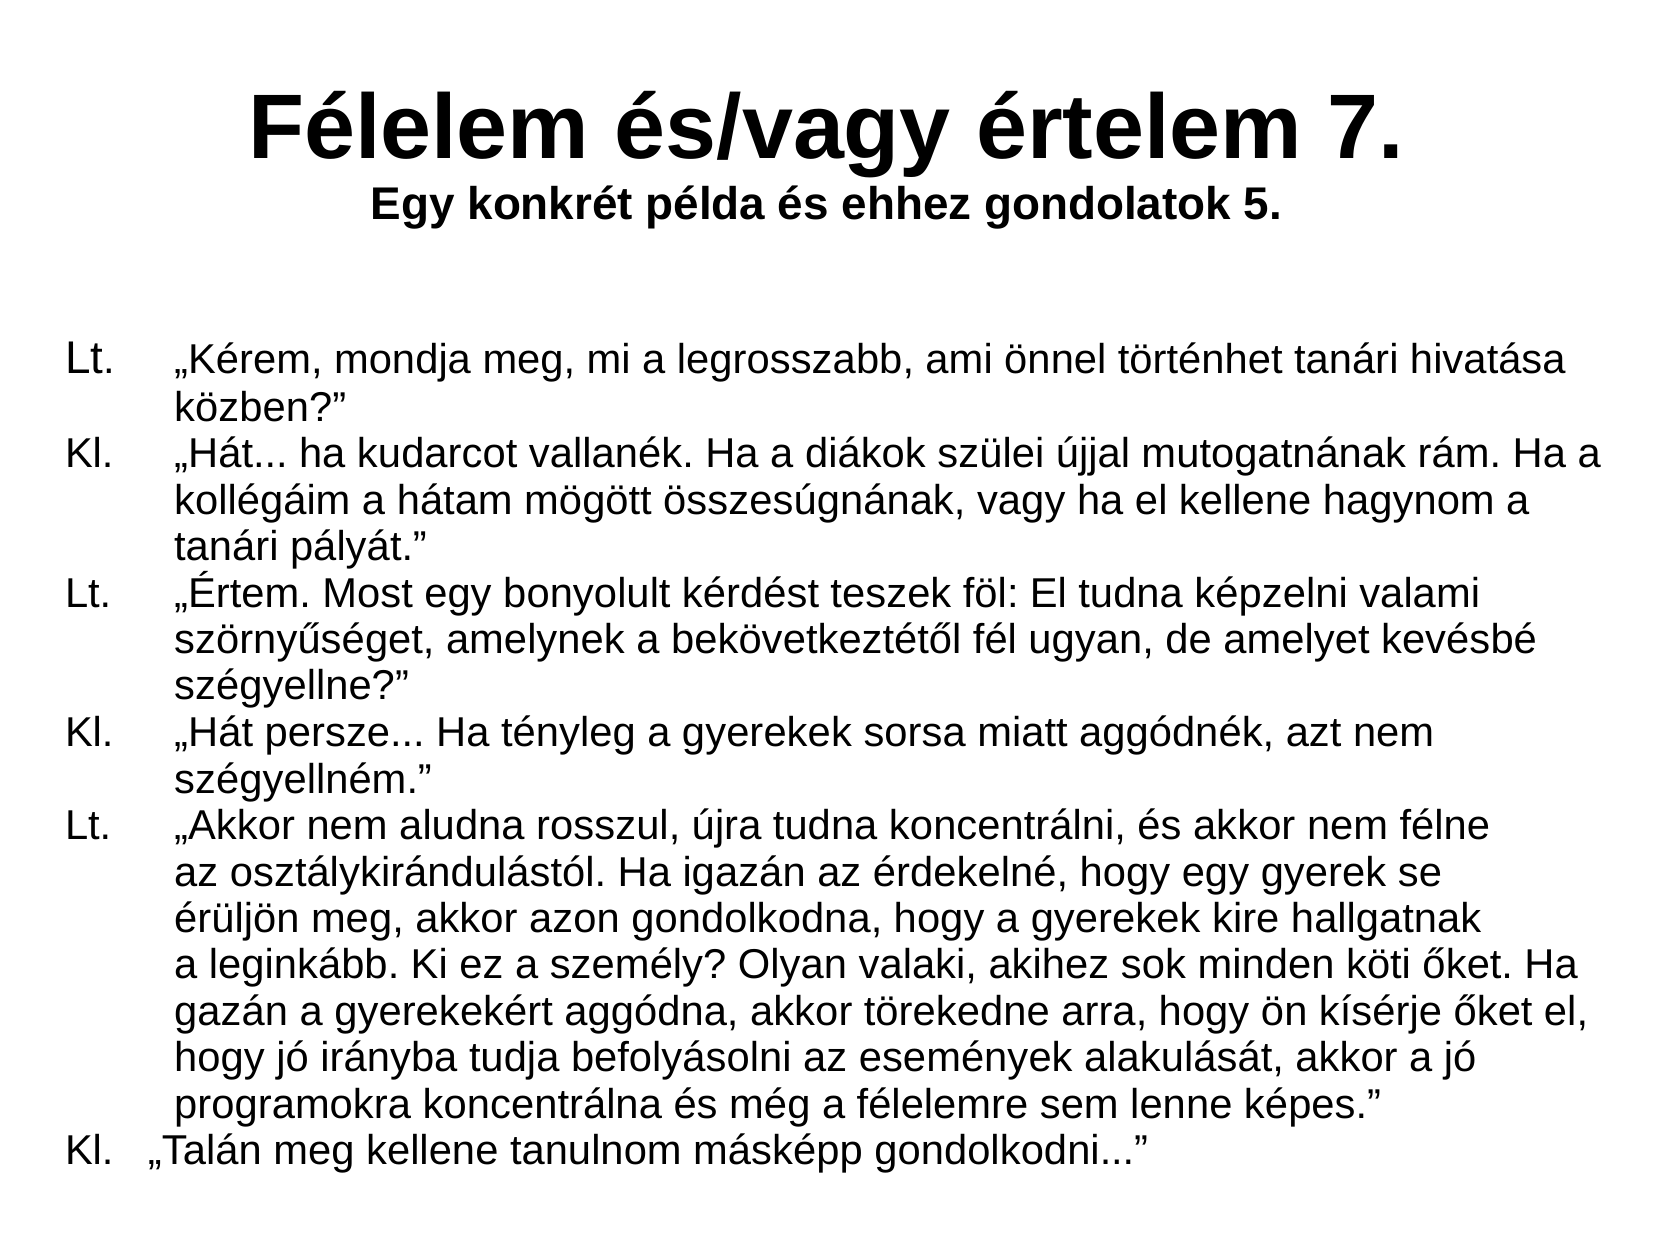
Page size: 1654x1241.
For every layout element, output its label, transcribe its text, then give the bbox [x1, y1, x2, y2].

title Félelem és/vagy értelem 7. Egy konkrét példa és ehhez gondolatok 5. [82, 56, 1571, 250]
subtitle Lt. „Kérem, mondja meg, mi a legrosszabb, ami önnel történhet tanári hivatása közben?” Kl. „Hát... ha kudarcot vallanék. Ha a diákok szülei újjal mutogatnának rám. Ha a kollégáim a hátam mögött összesúgnának, vagy ha el kellene hagynom a tanári pályát.” Lt. „Értem. Most egy bonyolult kérdést teszek föl: El tudna képzelni valami szörnyűséget, amelynek a bekövetkeztétől fél ugyan, de amelyet kevésbé szégyellne?” Kl. „Hát persze... Ha tényleg a gyerekek sorsa miatt aggódnék, azt nem szégyellném.” Lt. „Akkor nem aludna rosszul, újra tudna koncentrálni, és akkor nem félne az osztálykirándulástól. Ha igazán az érdekelné, hogy egy gyerek se érüljön meg, akkor azon gondolkodna, hogy a gyerekek kire hallgatnak a leginkább. Ki ez a személy? Olyan valaki, akihez sok minden köti őket. Ha gazán a gyerekekért aggódna, akkor törekedne arra, hogy ön kísérje őket el, hogy jó irányba tudja befolyásolni az események alakulását, akkor a jó programokra koncentrálna és még a félelemre sem lenne képes.” Kl. „Talán meg kellene tanulnom másképp gondolkodni...” [29, 265, 1625, 1241]
